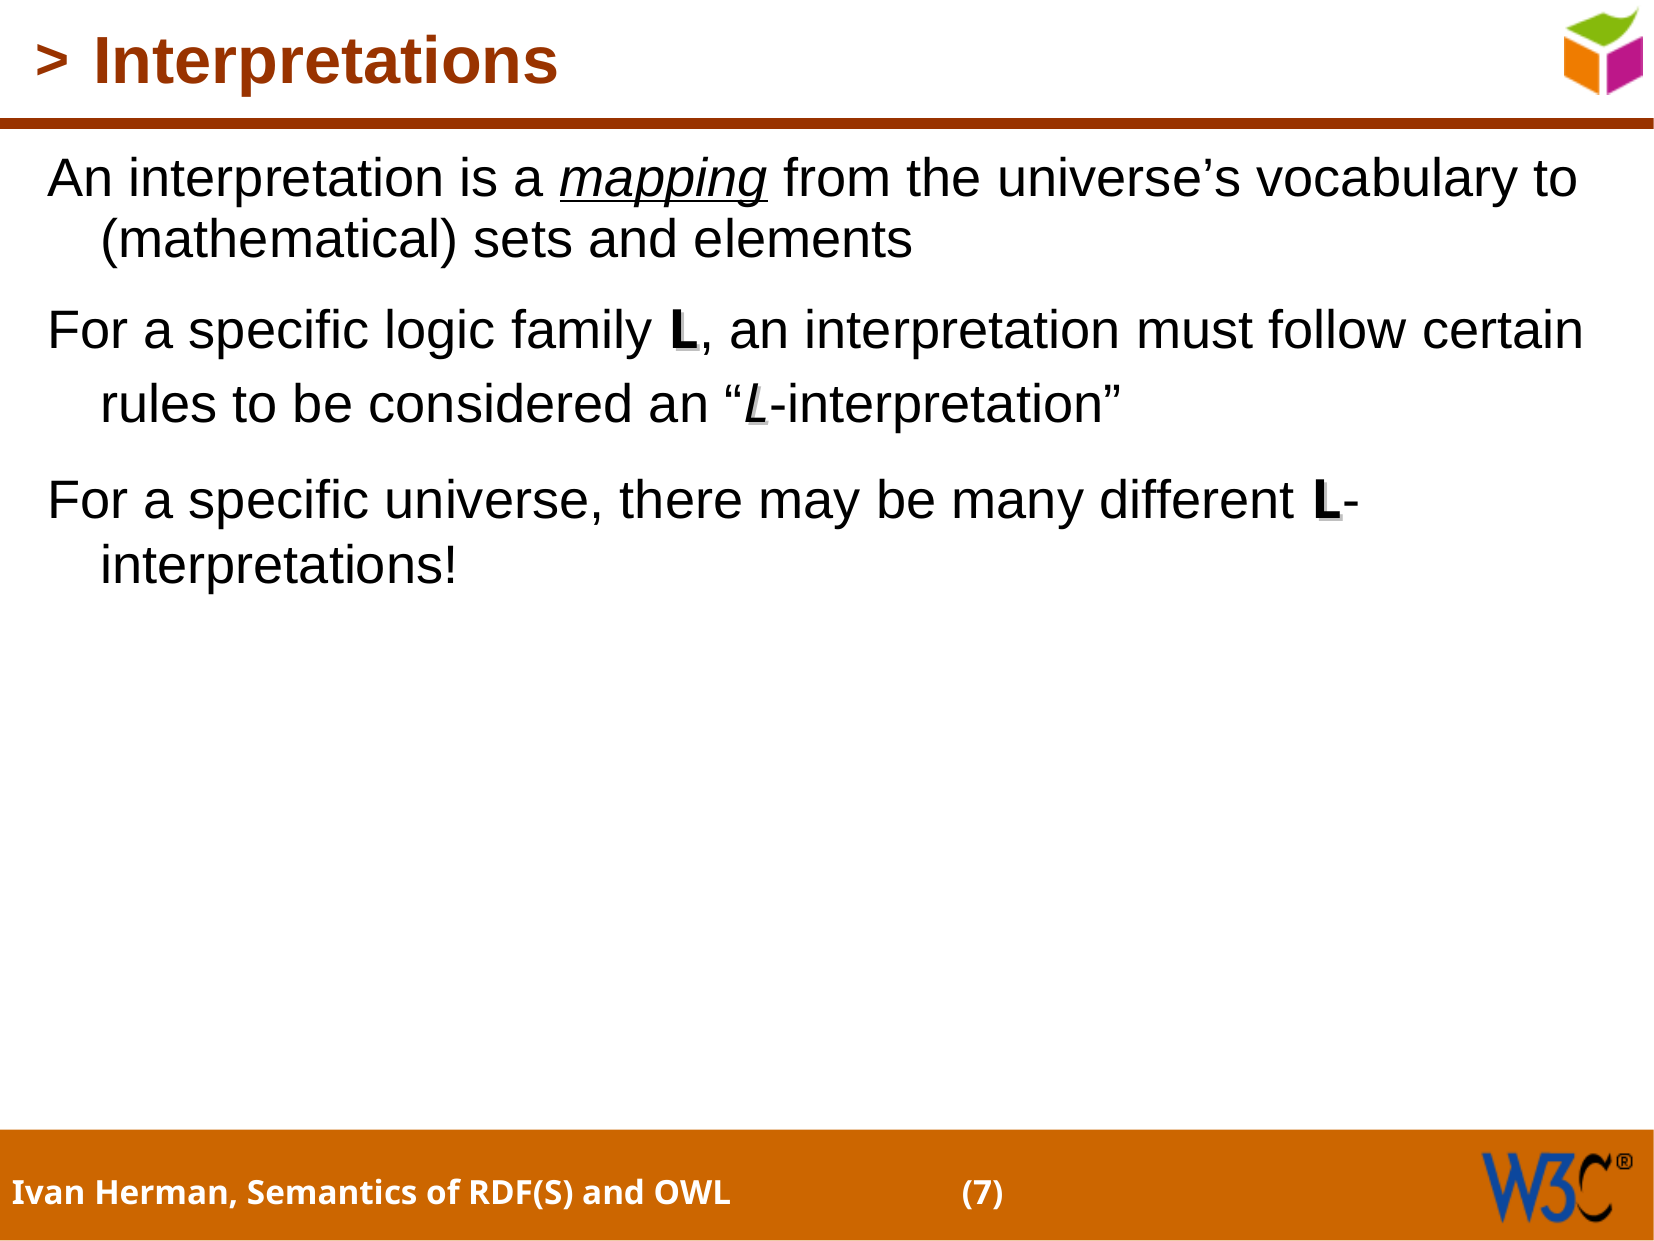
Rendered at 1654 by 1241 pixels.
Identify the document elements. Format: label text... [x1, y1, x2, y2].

list An interpretation is a mapping from the universe’s vocabulary to (mathematical) sets and elements For a specific logic family L, an interpretation must follow certain rules to be considered an “L-interpretation” For a specific universe, there may be many different L-interpretations! [29, 147, 1624, 1119]
picture [1477, 1149, 1639, 1228]
picture [1564, 5, 1643, 95]
title Interpretations [93, 7, 1493, 111]
